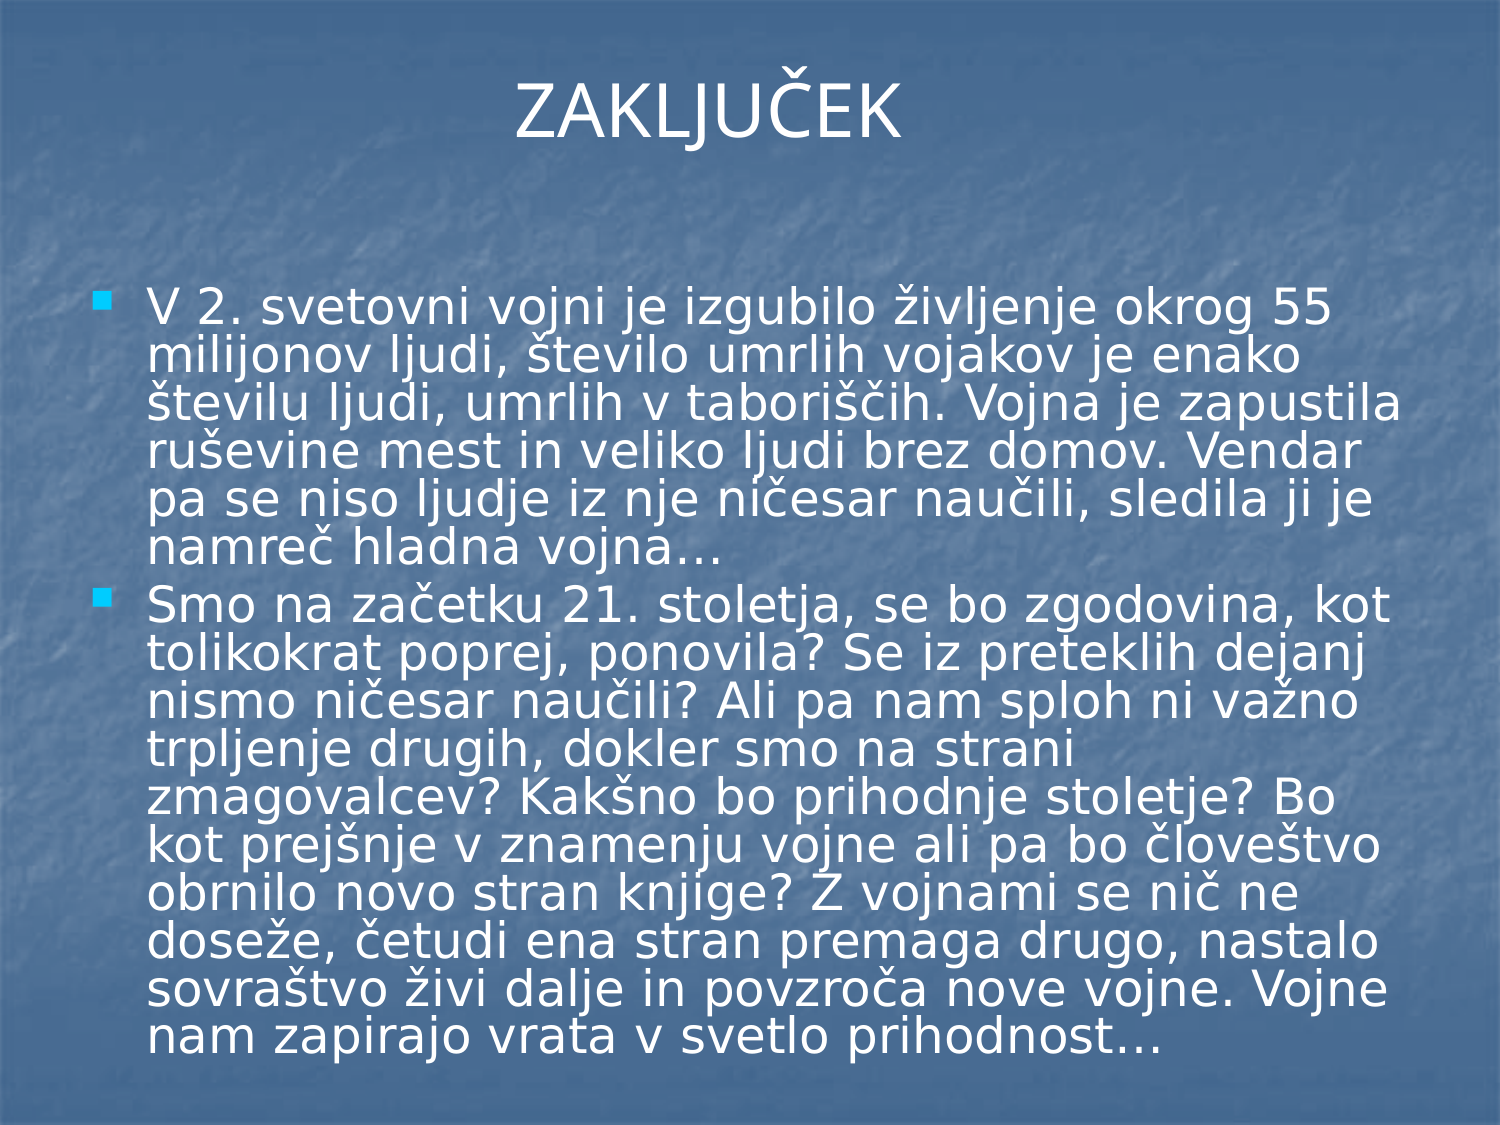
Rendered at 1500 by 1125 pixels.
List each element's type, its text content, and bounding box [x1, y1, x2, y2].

text_box ZAKLJUČEK [301, 54, 1117, 232]
picture [0, 0, 1500, 1125]
list V 2. svetovni vojni je izgubilo življenje okrog 55 milijonov ljudi, število umrlih vojakov je enako številu ljudi, umrlih v taboriščih. Vojna je zapustila ruševine mest in veliko ljudi brez domov. Vendar pa se niso ljudje iz nje ničesar naučili, sledila ji je namreč hladna vojna… Smo na začetku 21. stoletja, se bo zgodovina, kot tolikokrat poprej, ponovila? Se iz preteklih dejanj nismo ničesar naučili? Ali pa nam sploh ni važno trpljenje drugih, dokler smo na strani zmagovalcev? Kakšno bo prihodnje stoletje? Bo kot prejšnje v znamenju vojne ali pa bo človeštvo obrnilo novo stran knjige? Z vojnami se nič ne doseže, četudi ena stran premaga drugo, nastalo sovraštvo živi dalje in povzroča nove vojne. Vojne nam zapirajo vrata v svetlo prihodnost… [75, 278, 1425, 1000]
